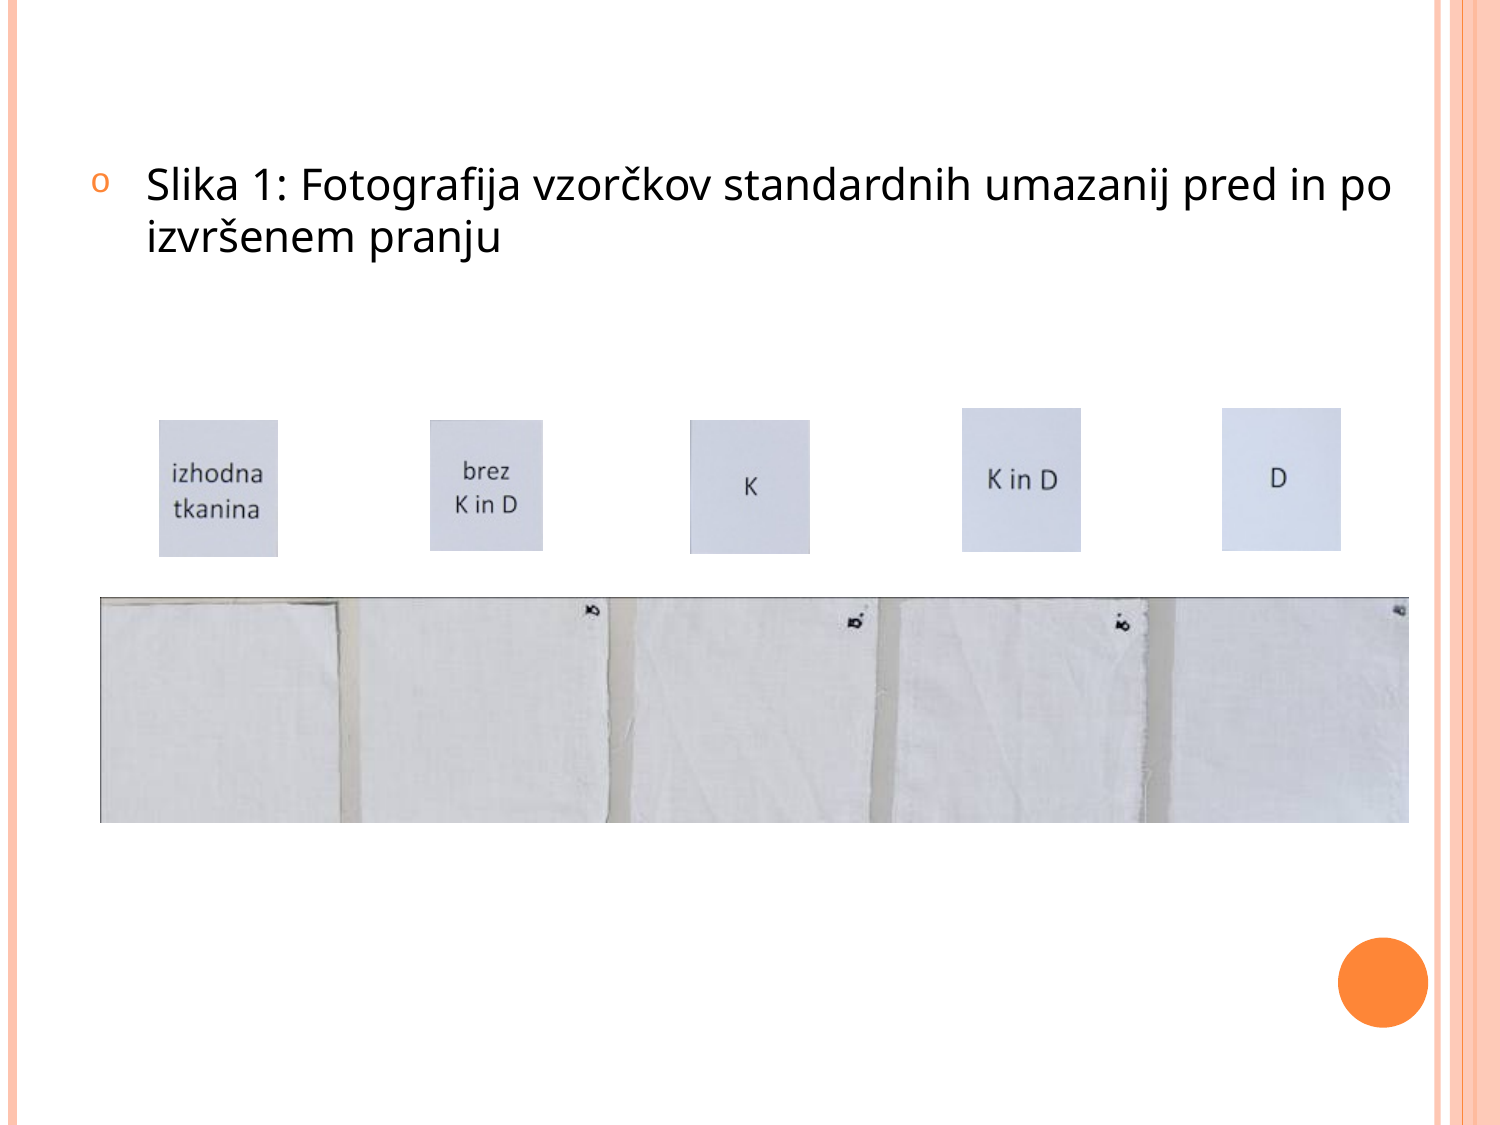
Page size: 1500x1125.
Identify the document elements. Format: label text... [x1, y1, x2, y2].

picture [159, 420, 278, 558]
picture [430, 420, 543, 551]
picture [100, 597, 1409, 823]
picture [1222, 408, 1341, 551]
list Slika 1: Fotografija vzorčkov standardnih umazanij pred in po izvršenem pranju [75, 148, 1426, 339]
picture [690, 420, 810, 554]
picture [962, 408, 1081, 552]
